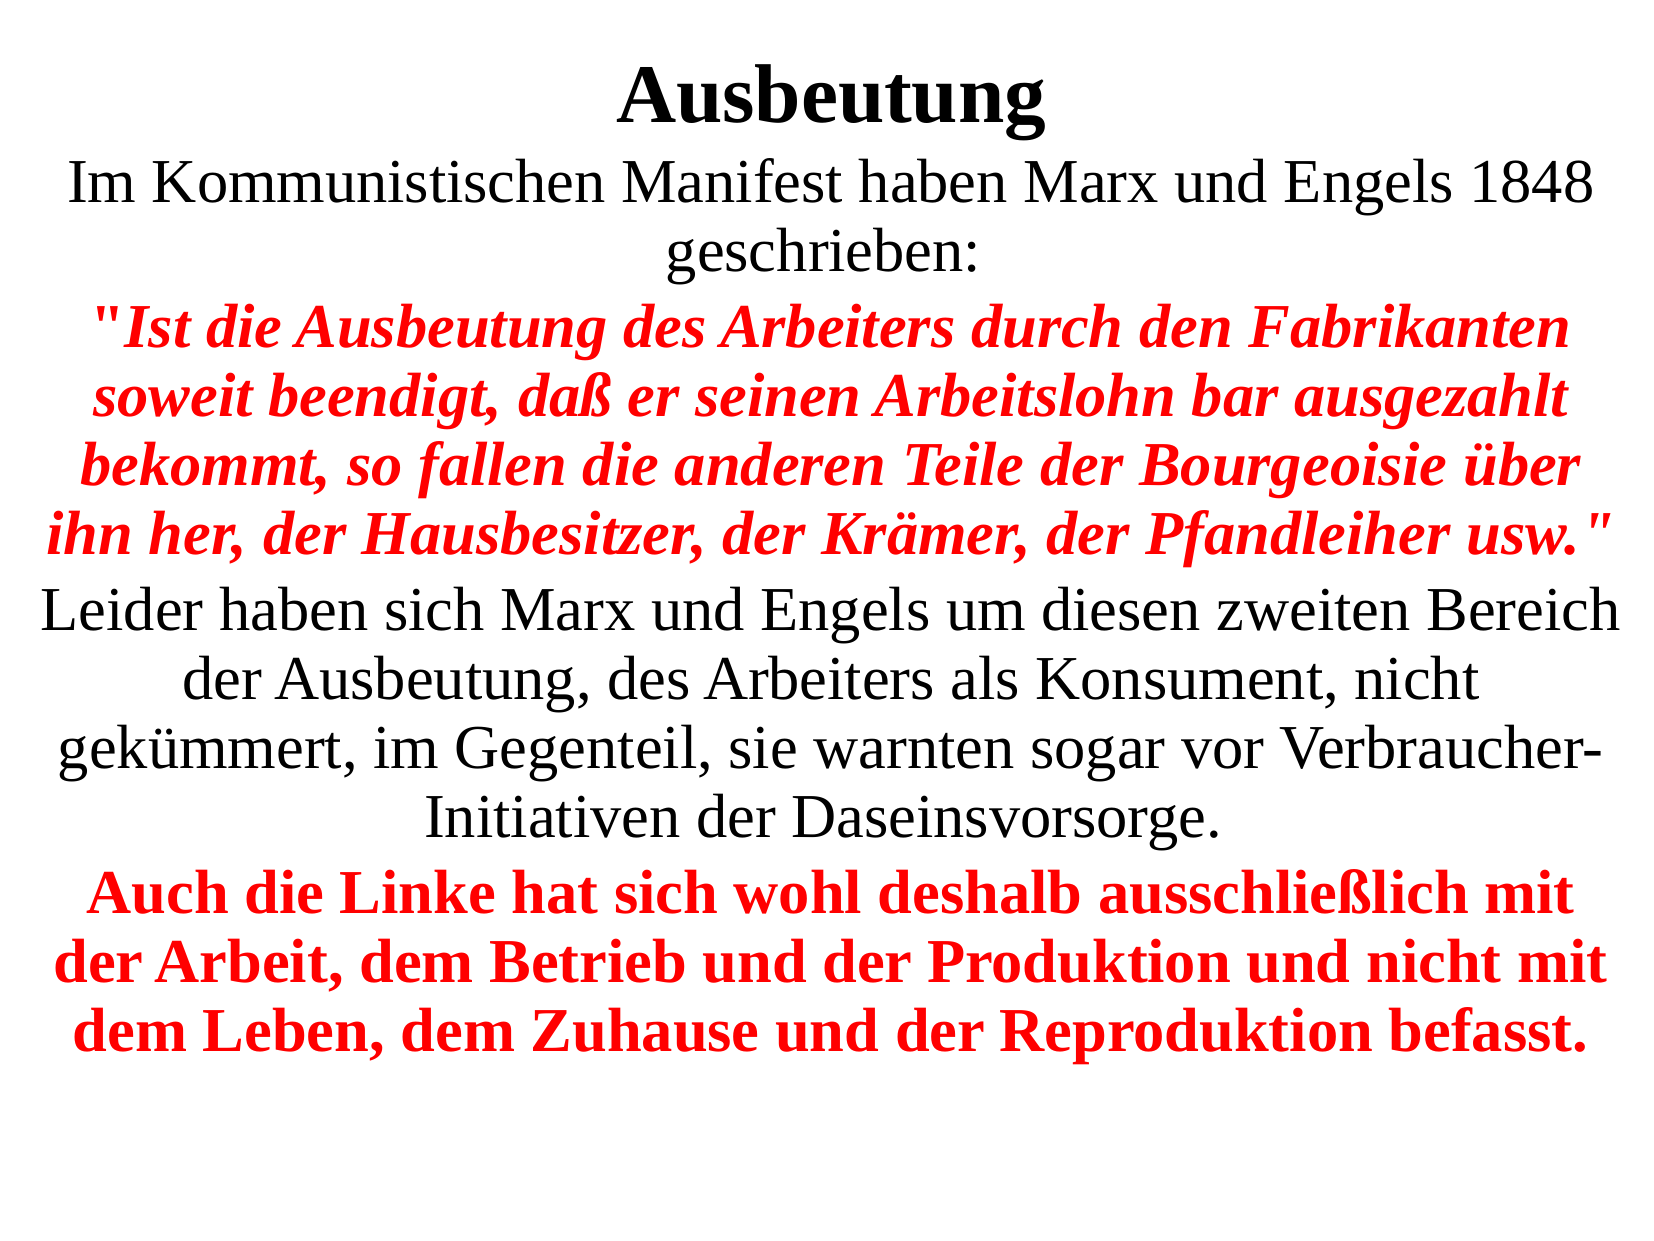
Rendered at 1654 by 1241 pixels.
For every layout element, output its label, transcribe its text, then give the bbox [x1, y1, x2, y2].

text_box Ausbeutung Im Kommunistischen Manifest haben Marx und Engels 1848 geschrieben: "Ist die Ausbeutung des Arbeiters durch den Fabrikanten soweit beendigt, daß er seinen Arbeitslohn bar ausgezahlt bekommt, so fallen die anderen Teile der Bourgeoisie über ihn her, der Hausbesitzer, der Krämer, der Pfandleiher usw." Leider haben sich Marx und Engels um diesen zweiten Bereich der Ausbeutung, des Arbeiters als Konsument, nicht gekümmert, im Gegenteil, sie warnten sogar vor Verbraucher-Initiativen der Daseinsvorsorge. Auch die Linke hat sich wohl deshalb ausschließlich mit der Arbeit, dem Betrieb und der Produktion und nicht mit dem Leben, dem Zuhause und der Reproduktion befasst. [26, 41, 1639, 1097]
